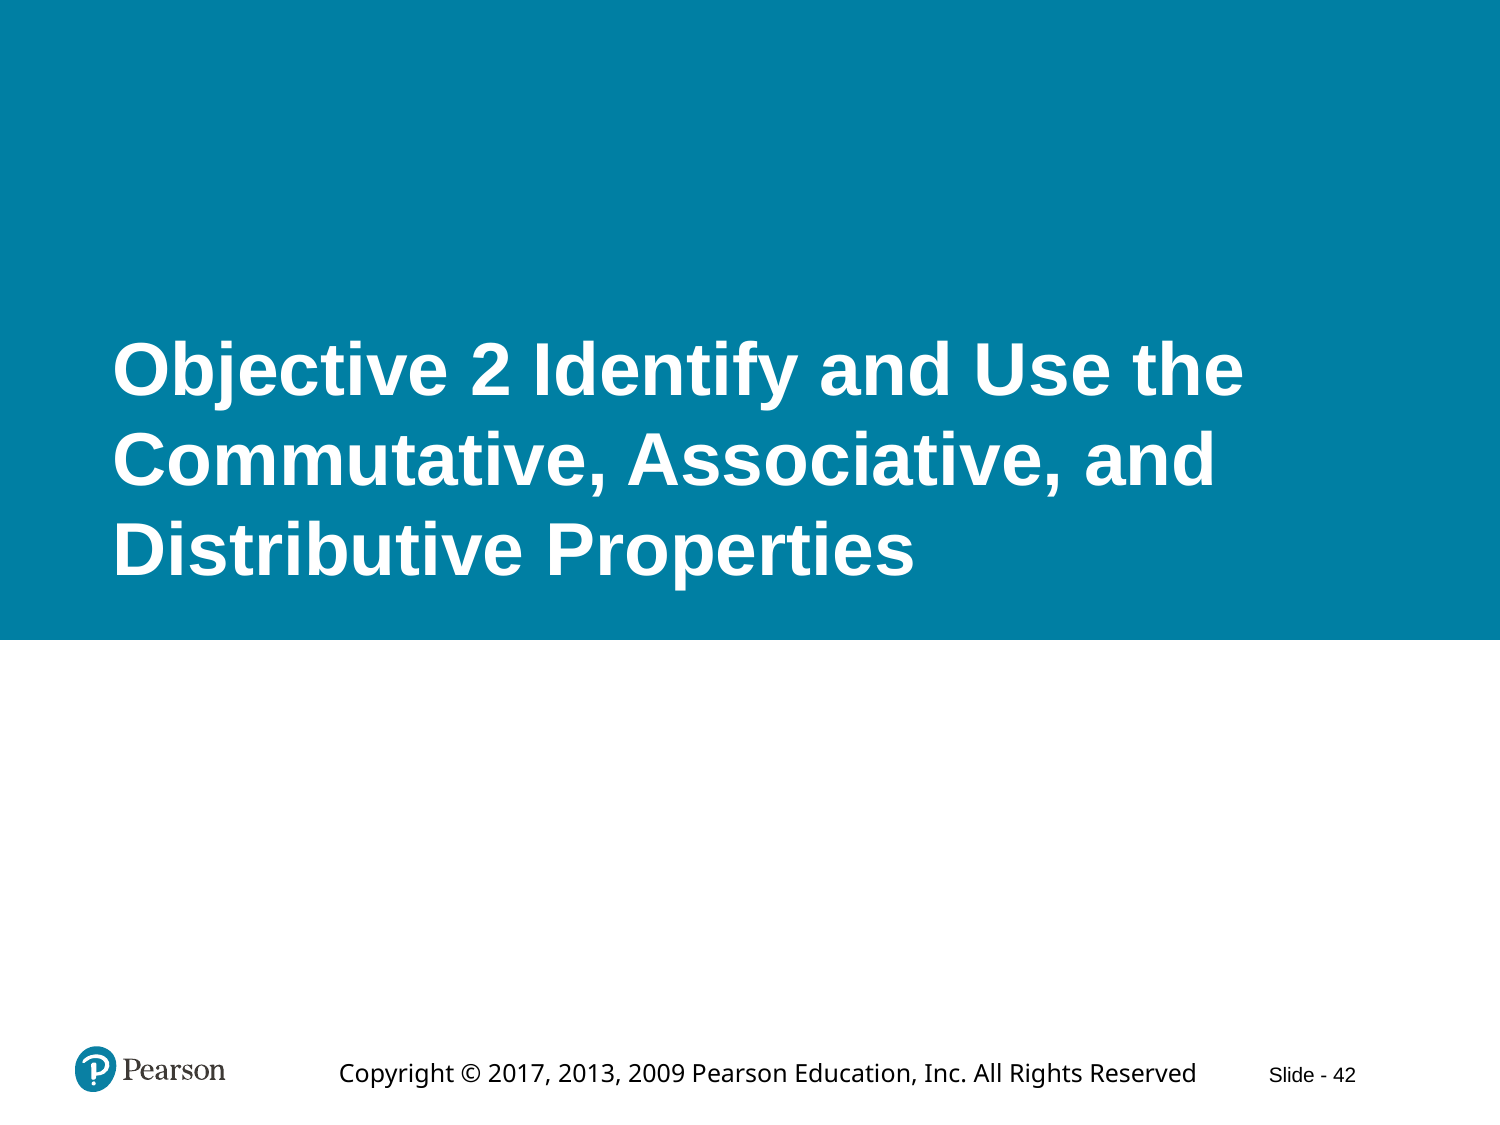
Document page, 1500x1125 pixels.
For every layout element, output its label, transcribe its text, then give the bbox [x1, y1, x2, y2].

title Objective 2 Identify and Use the Commutative, Associative, and Distributive Properties [112, 125, 1388, 591]
